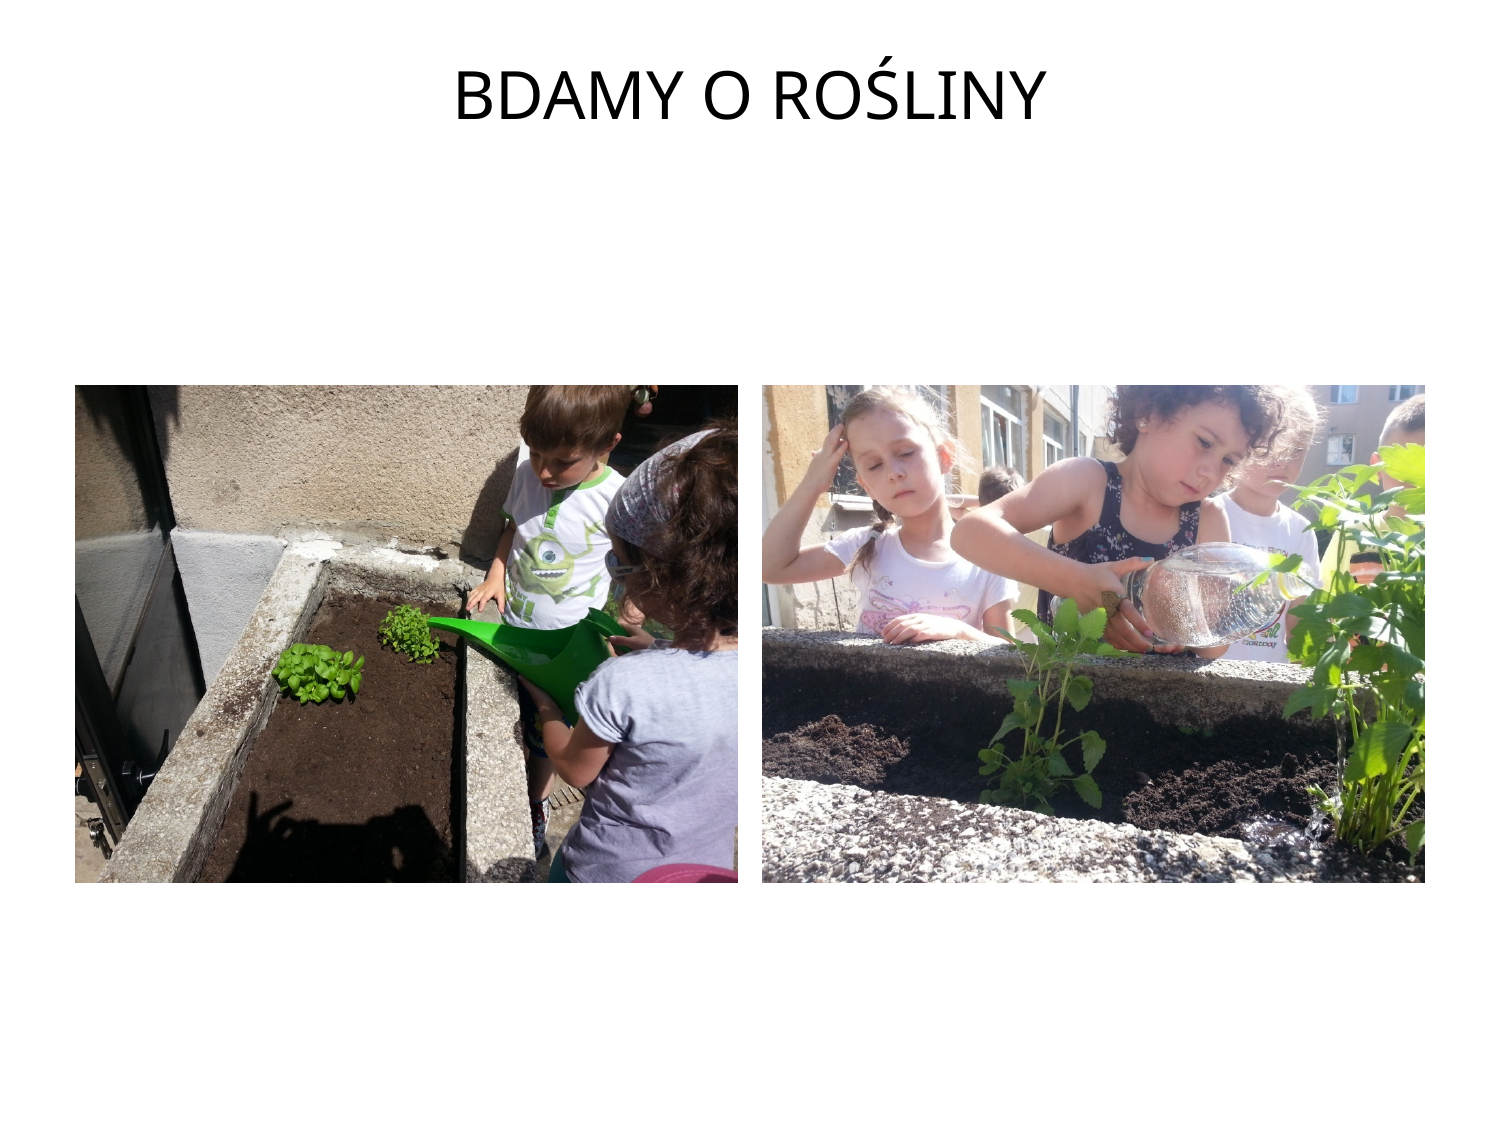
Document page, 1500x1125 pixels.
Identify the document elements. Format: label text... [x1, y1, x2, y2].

title BDAMY O ROŚLINY [75, 45, 1425, 233]
picture [762, 385, 1425, 883]
picture [75, 385, 738, 883]
